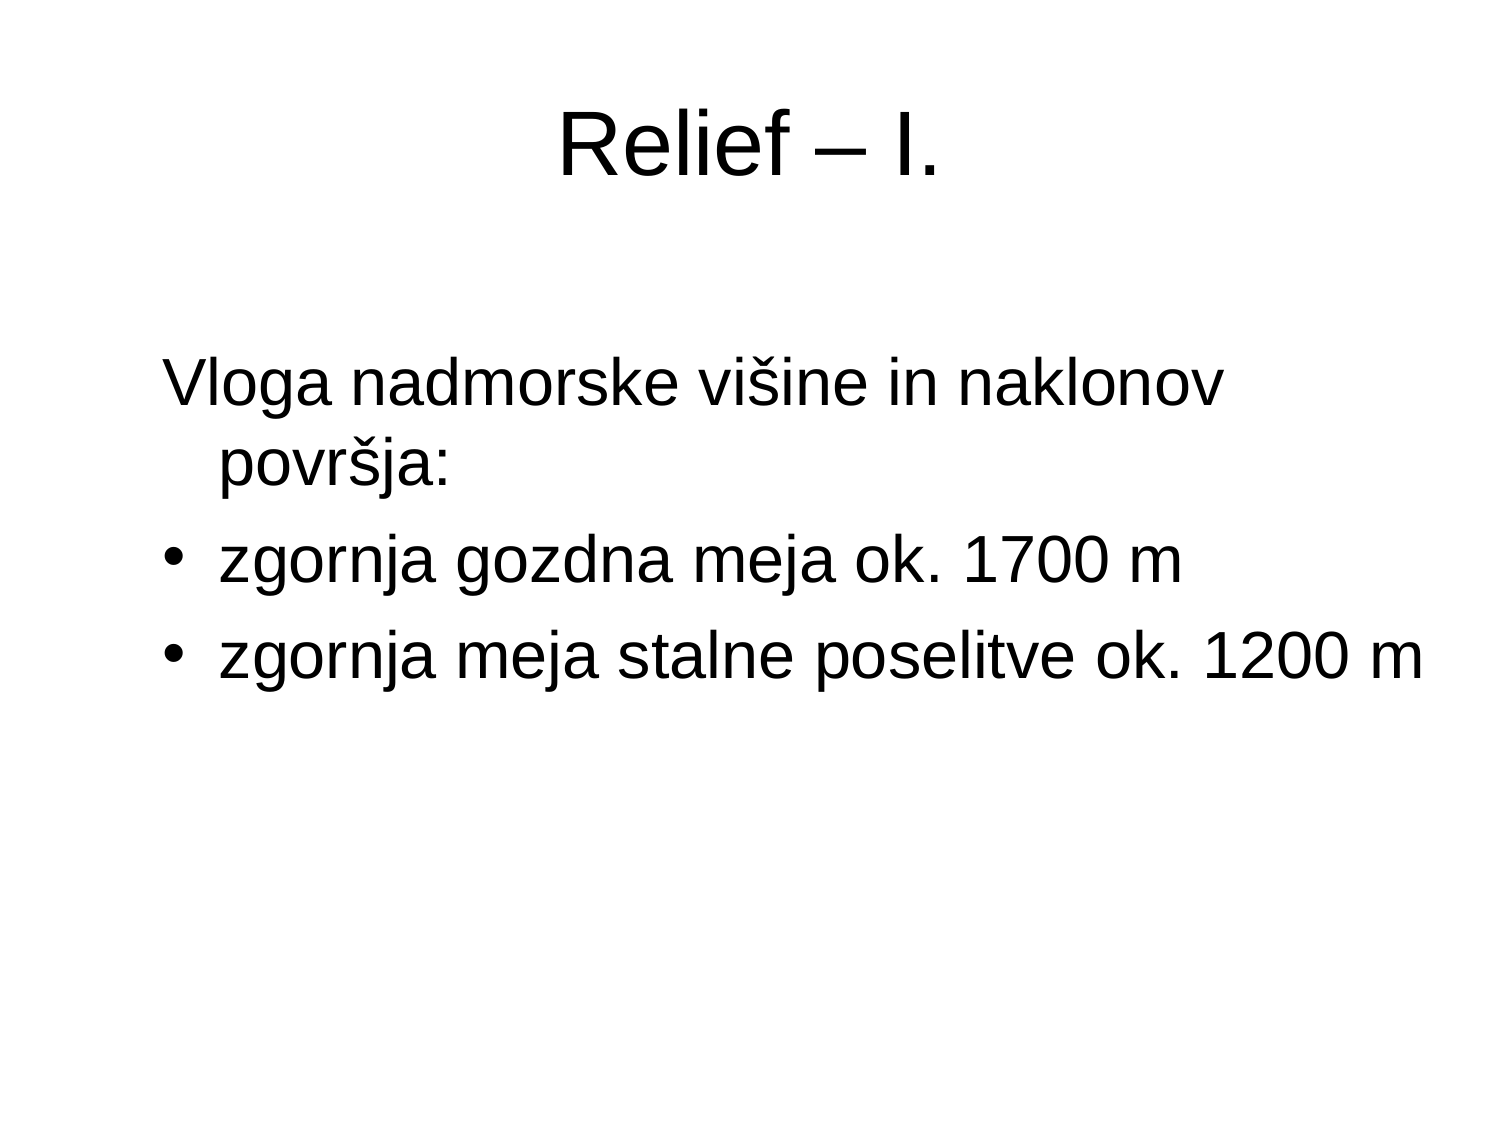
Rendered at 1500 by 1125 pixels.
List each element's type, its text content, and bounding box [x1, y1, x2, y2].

title Relief – I. [75, 45, 1426, 233]
list Vloga nadmorske višine in naklonov površja: zgornja gozdna meja ok. 1700 m zgornja meja stalne poselitve ok. 1200 m [147, 331, 1469, 1007]
